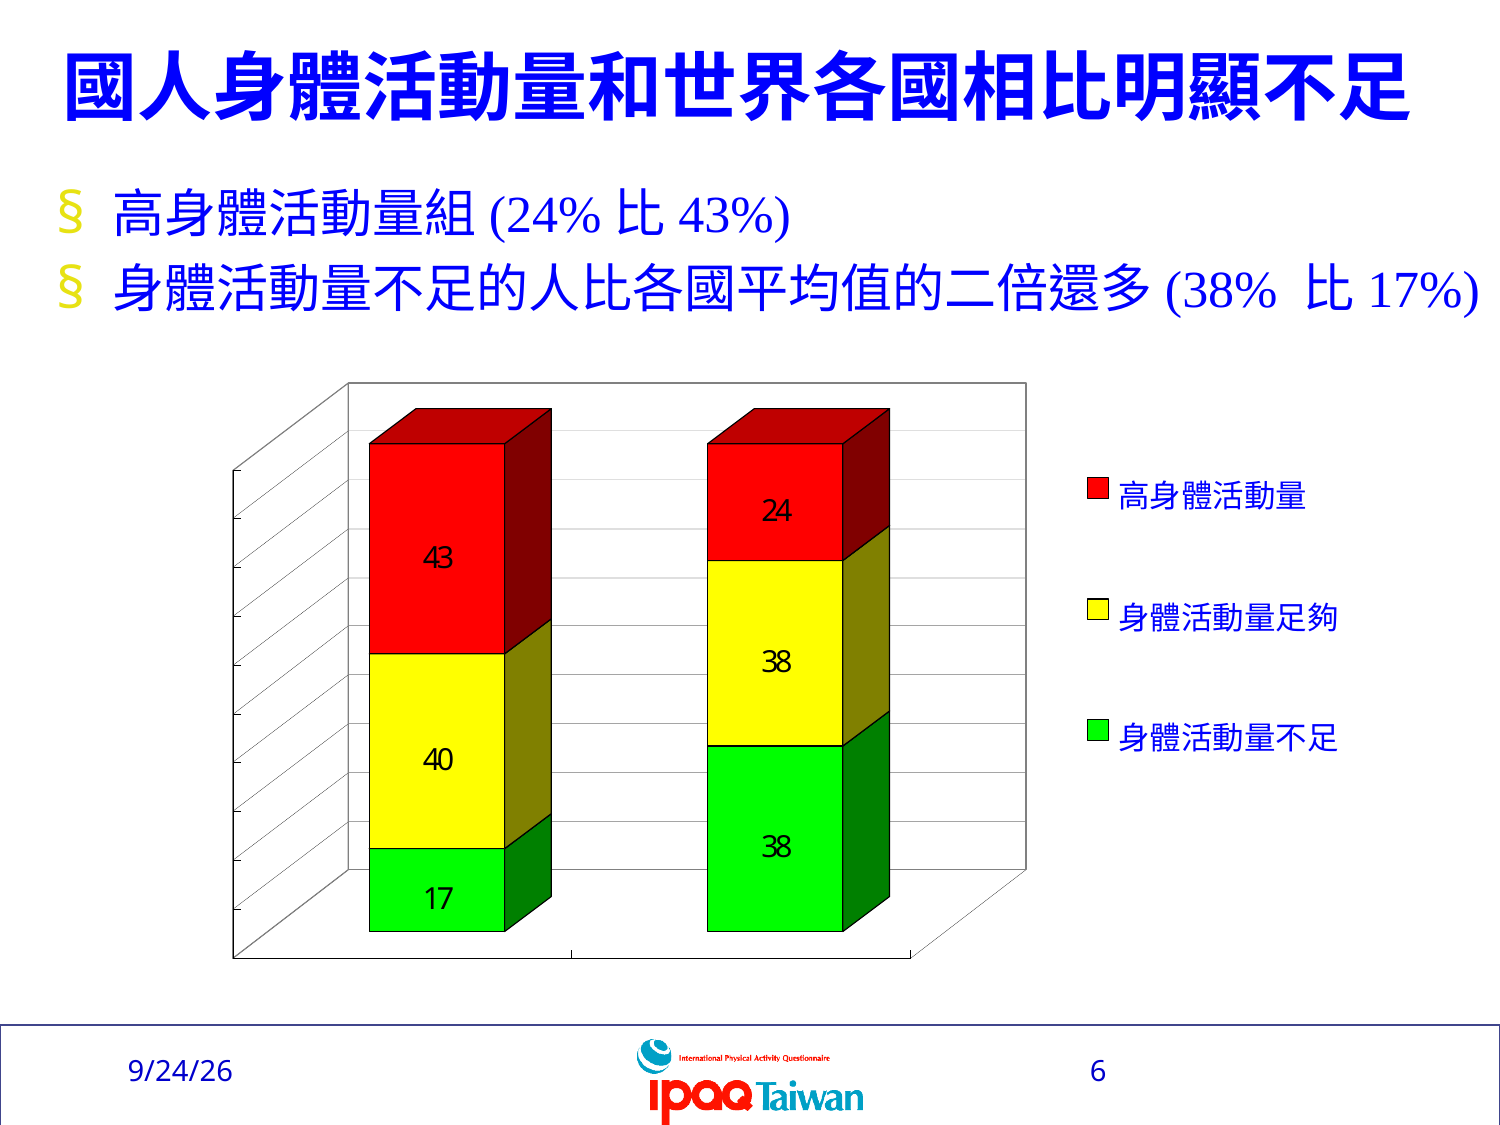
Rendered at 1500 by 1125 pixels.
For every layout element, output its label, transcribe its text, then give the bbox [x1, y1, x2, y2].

text_box [1074, 1025, 1388, 1101]
text_box [112, 1025, 426, 1101]
list 高身體活動量組(24%比43%) 身體活動量不足的人比各國平均值的二倍還多(38% 比17%) [41, 172, 1500, 348]
chart [147, 362, 1372, 1020]
title 國人身體活動量和世界各國相比明顯不足 [0, 0, 1500, 138]
